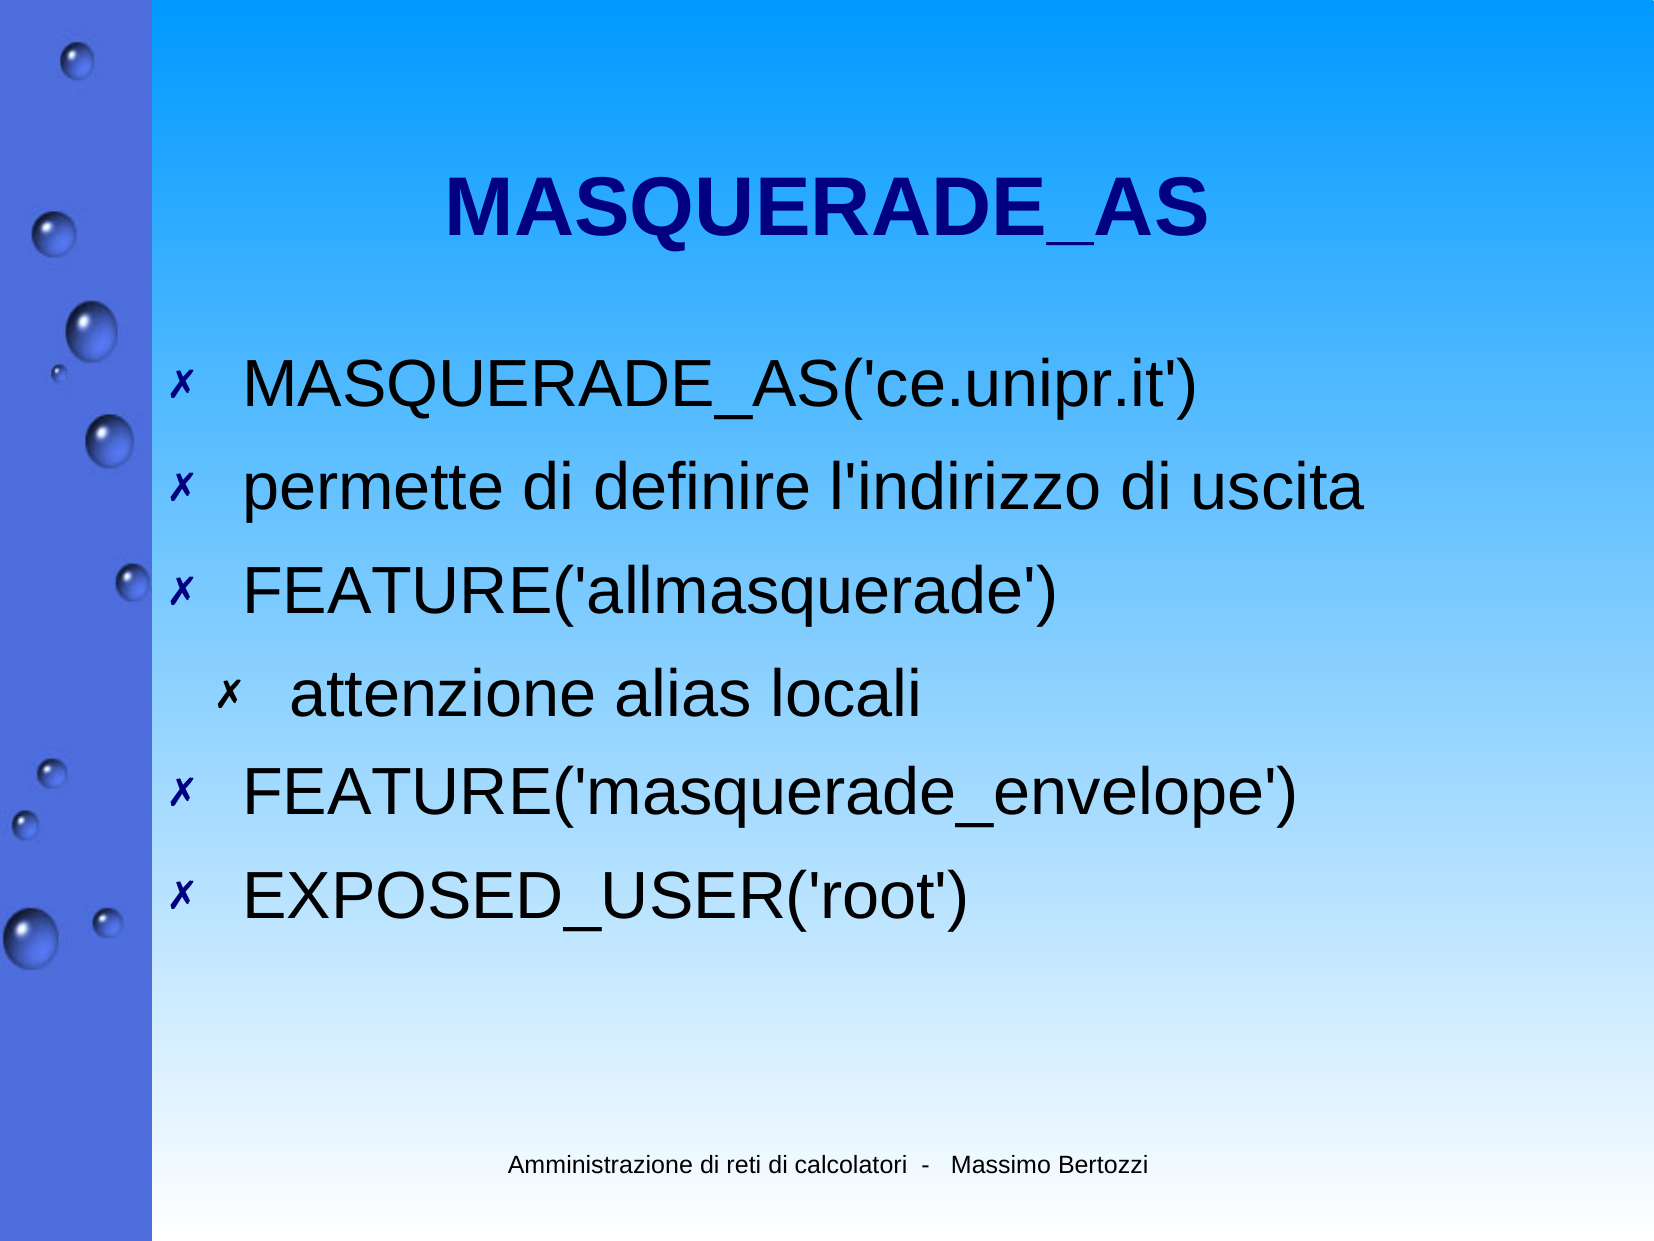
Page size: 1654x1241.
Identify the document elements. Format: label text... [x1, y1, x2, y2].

title MASQUERADE_AS [121, 102, 1534, 311]
picture [0, 0, 152, 1241]
list MASQUERADE_AS('ce.unipr.it') permette di definire l'indirizzo di uscita FEATURE('allmasquerade') attenzione alias locali FEATURE('masquerade_envelope') EXPOSED_USER('root') [159, 346, 1572, 1128]
